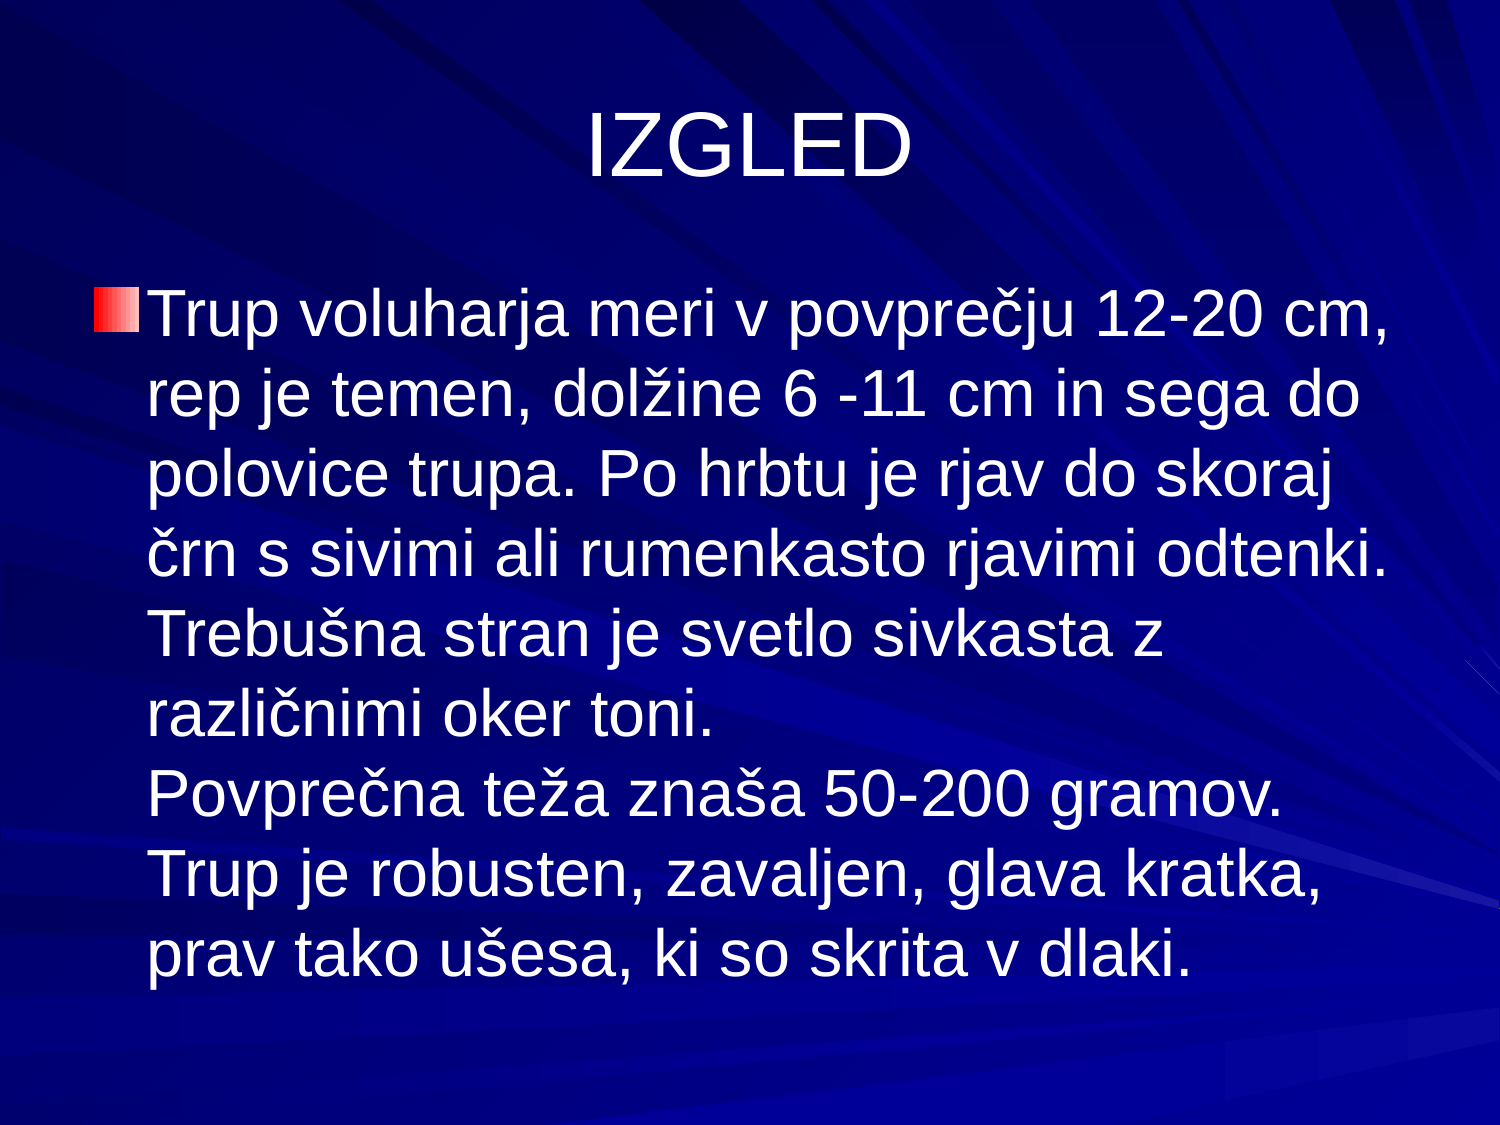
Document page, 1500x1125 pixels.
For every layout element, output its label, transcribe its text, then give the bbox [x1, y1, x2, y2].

title IZGLED [75, 45, 1425, 234]
list Trup voluharja meri v povprečju 12-20 cm, rep je temen, dolžine 6 -11 cm in sega do polovice trupa. Po hrbtu je rjav do skoraj črn s sivimi ali rumenkasto rjavimi odtenki. Trebušna stran je svetlo sivkasta z različnimi oker toni. Povprečna teža znaša 50-200 gramov. Trup je robusten, zavaljen, glava kratka, prav tako ušesa, ki so skrita v dlaki. [75, 262, 1425, 1006]
